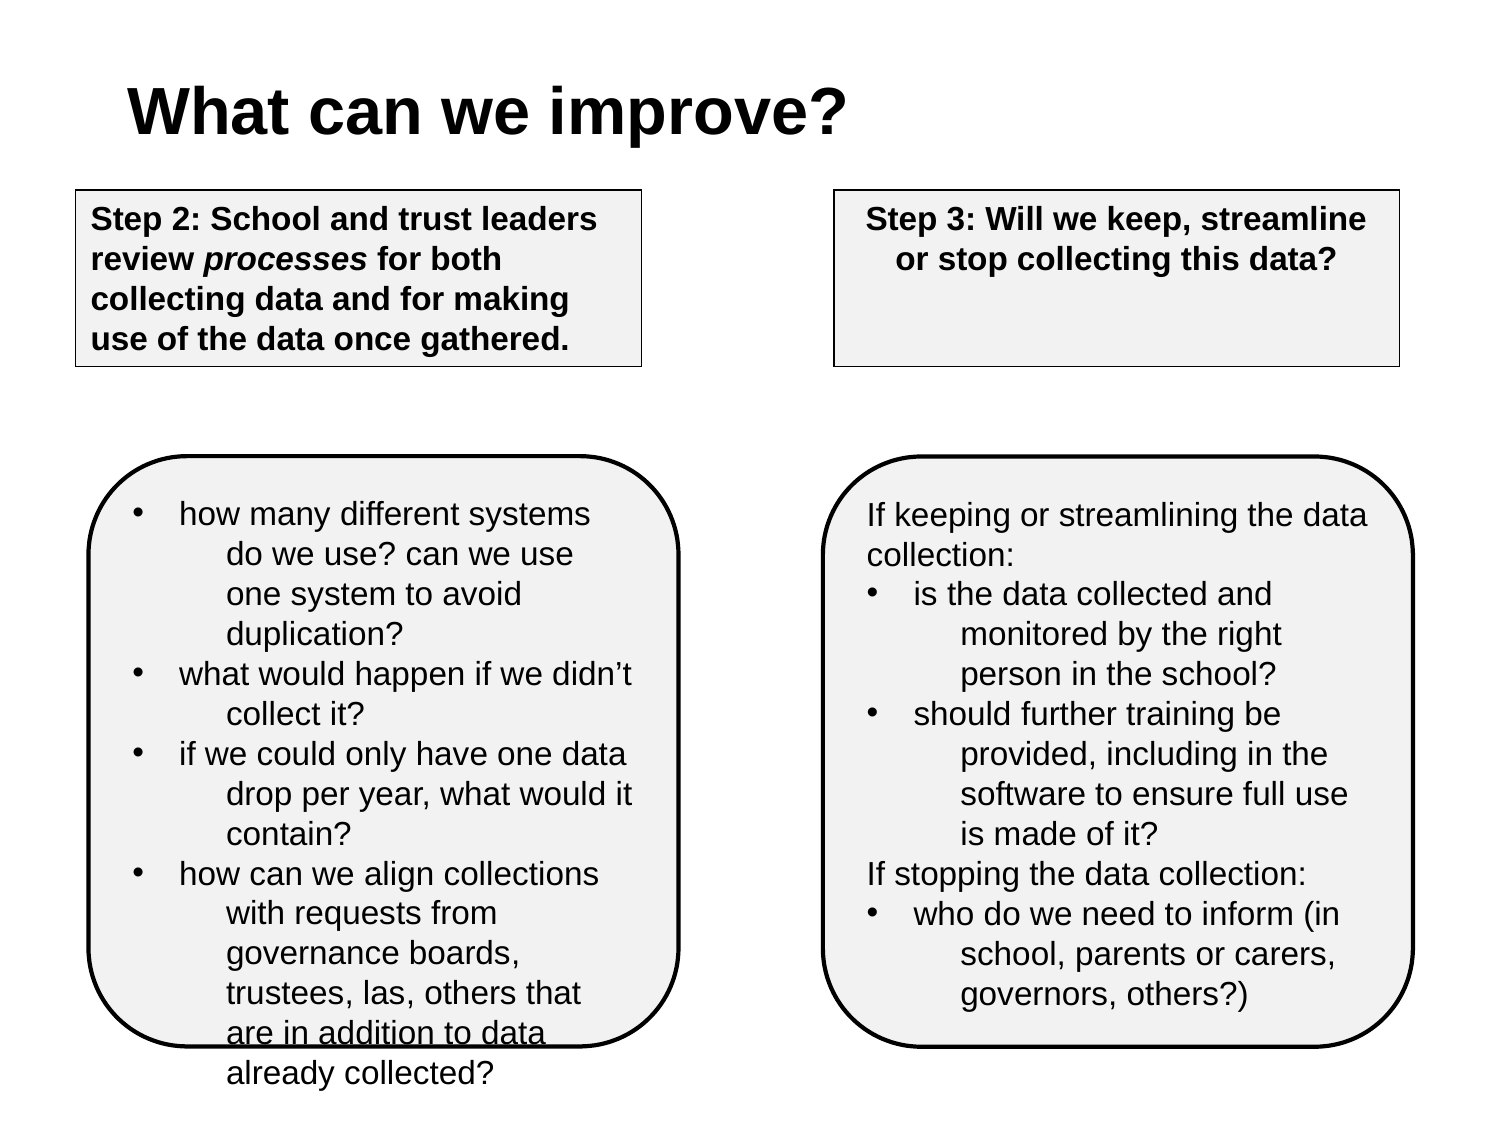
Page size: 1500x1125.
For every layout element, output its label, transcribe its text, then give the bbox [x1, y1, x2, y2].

text_box If keeping or streamlining the data collection: is the data collected and monitored by the right person in the school? should further training be provided, including in the software to ensure full use is made of it? If stopping the data collection: who do we need to inform (in school, parents or carers, governors, others?) [822, 456, 1413, 1047]
title What can we improve? [112, 54, 1388, 161]
text_box Step 2: School and trust leaders review processes for both collecting data and for making use of the data once gathered. [75, 189, 642, 367]
text_box how many different systems do we use? can we use one system to avoid duplication? what would happen if we didn’t collect it? if we could only have one data drop per year, what would it contain? how can we align collections with requests from governance boards, trustees, las, others that are in addition to data already collected? [88, 456, 679, 1047]
text_box Step 3: Will we keep, streamline or stop collecting this data? [833, 189, 1400, 367]
